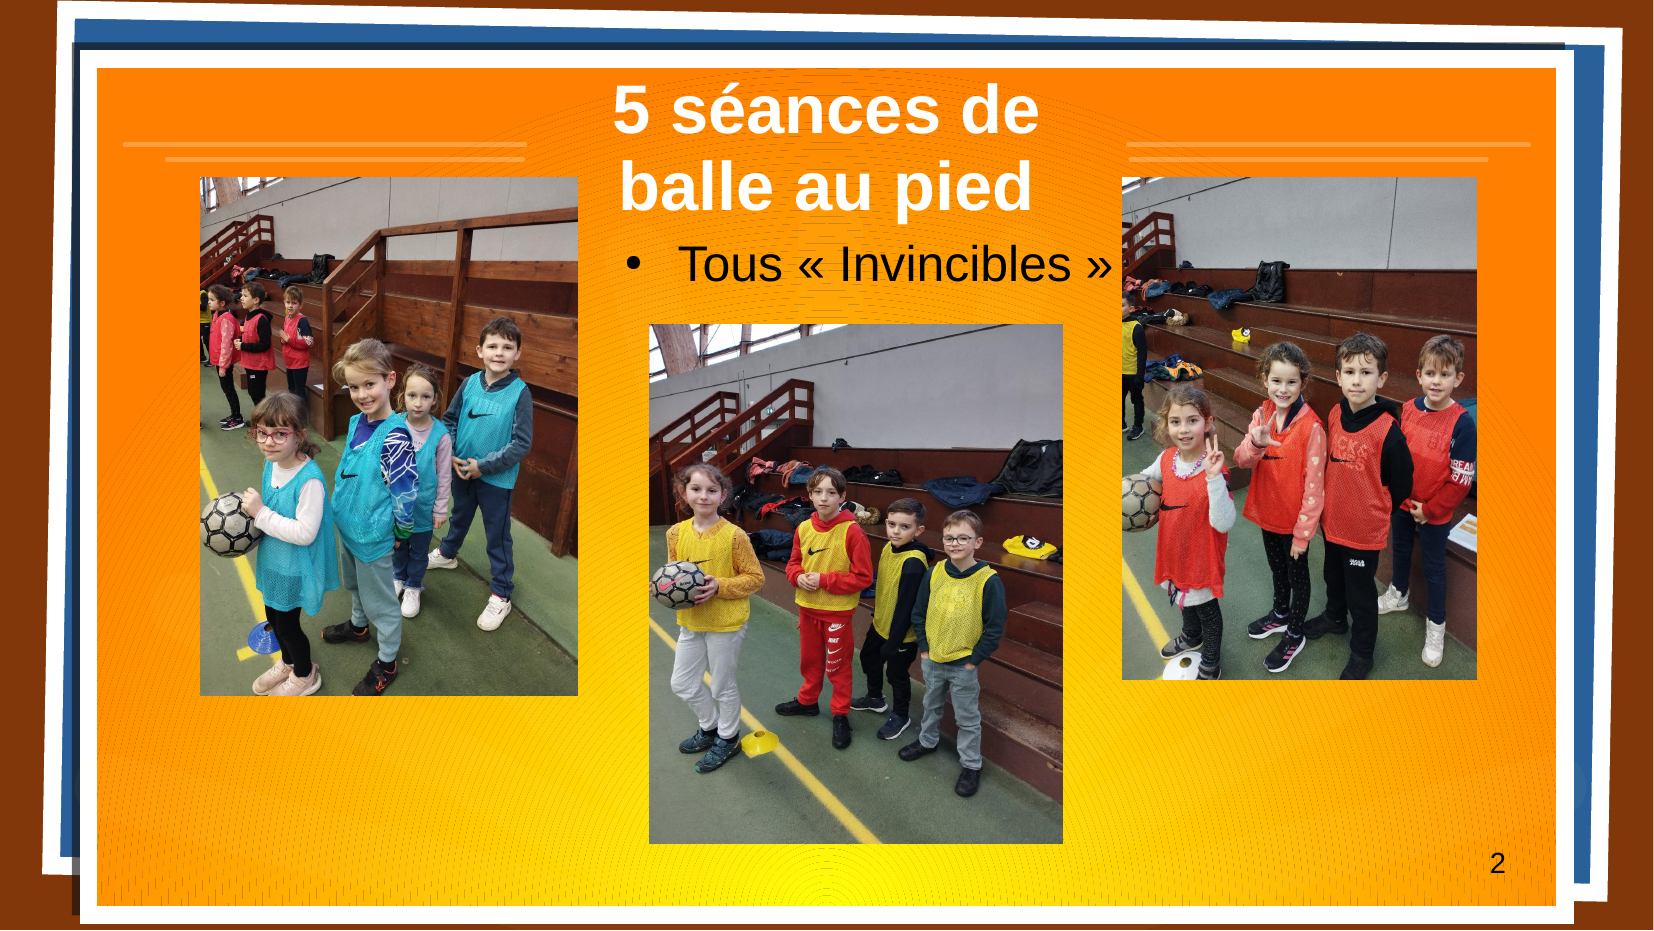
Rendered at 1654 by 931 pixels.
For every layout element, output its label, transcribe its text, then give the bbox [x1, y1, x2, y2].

picture [649, 324, 1063, 844]
picture [1122, 177, 1477, 680]
list Tous « Invincibles » [606, 236, 1122, 518]
picture [200, 177, 578, 696]
title 5 séances de balle au pied [531, 70, 1123, 225]
